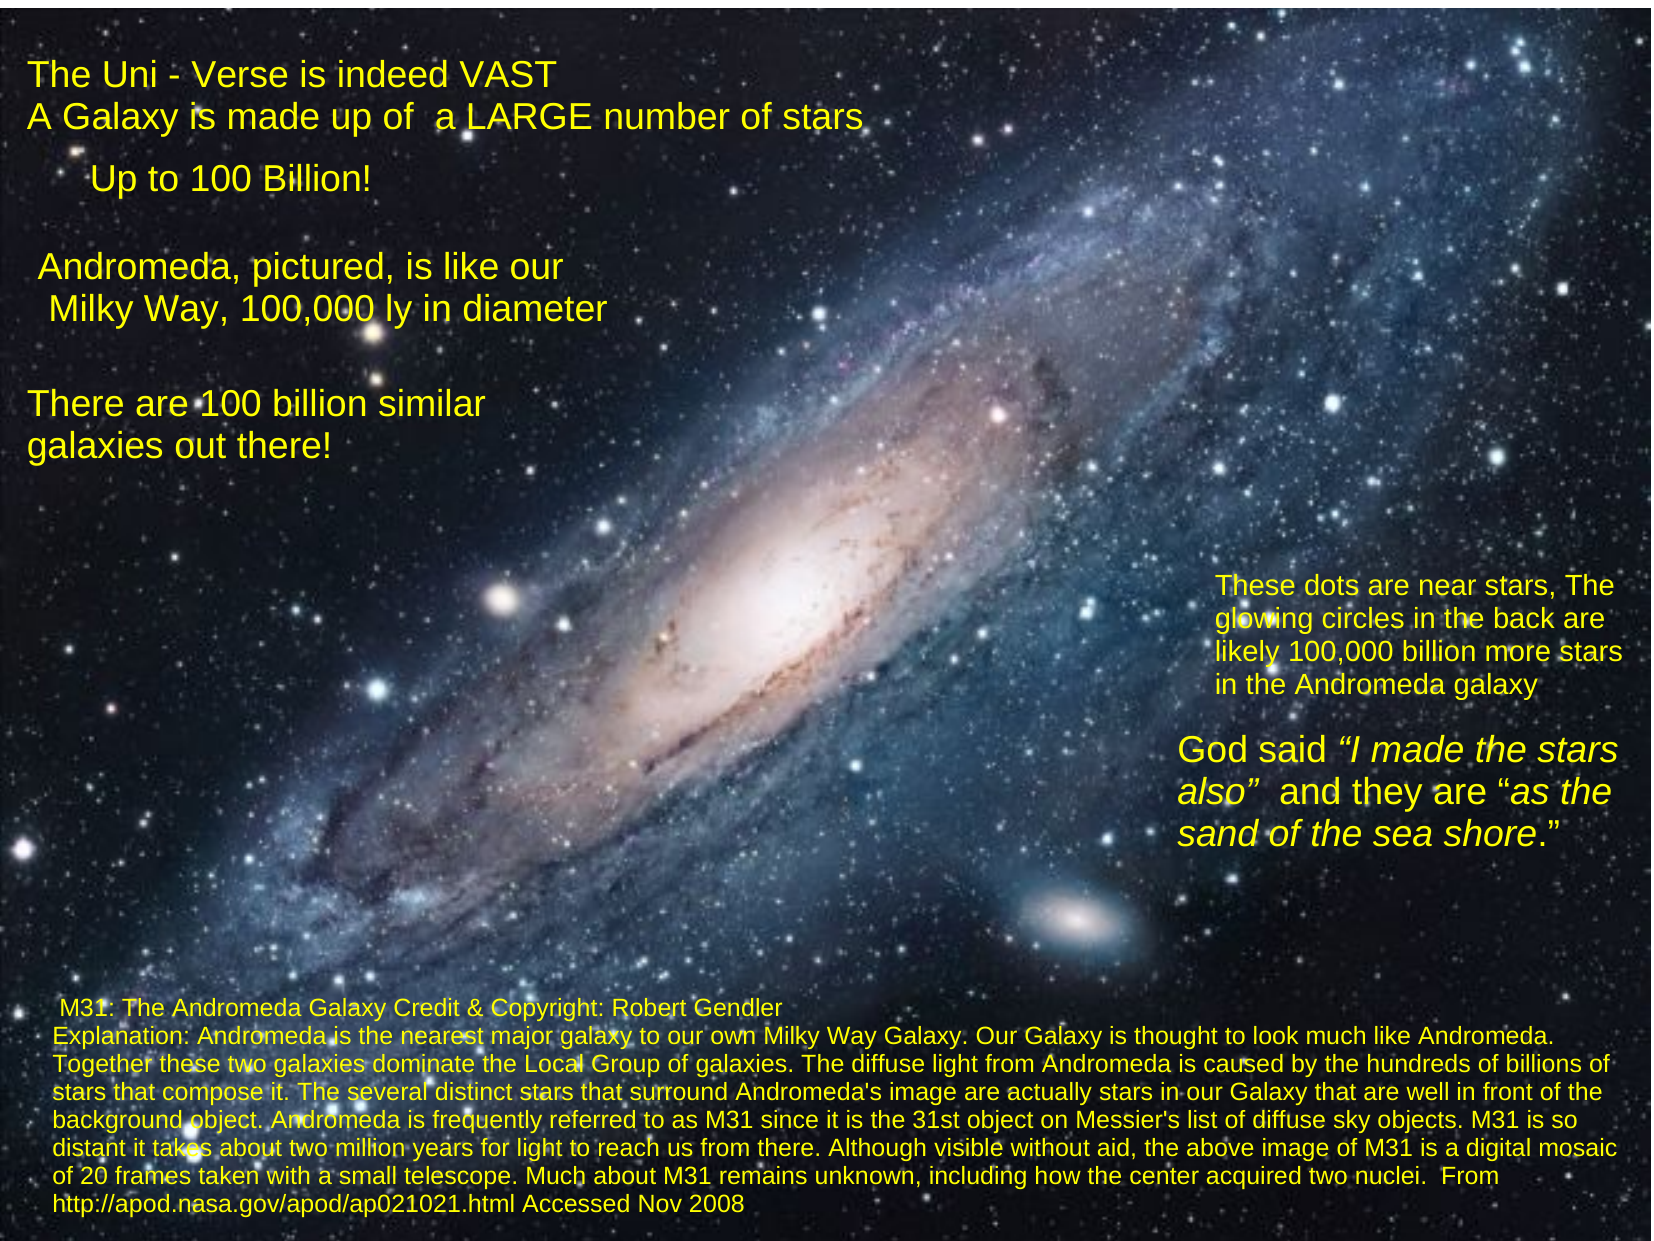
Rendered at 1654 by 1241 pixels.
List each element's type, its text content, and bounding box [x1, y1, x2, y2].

text_box God said “I made the stars also” and they are “as the sand of the sea shore.” [1162, 721, 1638, 863]
text_box Up to 100 Billion! [75, 150, 526, 216]
text_box M31: The Andromeda Galaxy Credit & Copyright: Robert Gendler Explanation: Andromeda is the nearest major galaxy to our own Milky Way Galaxy. Our Galaxy is thought to look much like Andromeda. Together these two galaxies dominate the Local Group of galaxies. The diffuse light from Andromeda is caused by the hundreds of billions of stars that compose it. The several distinct stars that surround Andromeda's image are actually stars in our Galaxy that are well in front of the background object. Andromeda is frequently referred to as M31 since it is the 31st object on Messier's list of diffuse sky objects. M31 is so distant it takes about two million years for light to reach us from there. Although visible without aid, the above image of M31 is a digital mosaic of 20 frames taken with a small telescope. Much about M31 remains unknown, including how the center acquired two nuclei. From http://apod.nasa.gov/apod/ap021021.html Accessed Nov 2008 [37, 986, 1654, 1226]
text_box These dots are near stars, The glowing circles in the back are likely 100,000 billion more stars in the Andromeda galaxy [1200, 561, 1642, 708]
text_box There are 100 billion similar galaxies out there! [12, 375, 601, 474]
text_box The Uni - Verse is indeed VAST A Galaxy is made up of a LARGE number of stars [12, 46, 901, 146]
picture [0, 8, 1651, 1241]
text_box Andromeda, pictured, is like our Milky Way, 100,000 ly in diameter [23, 238, 724, 338]
